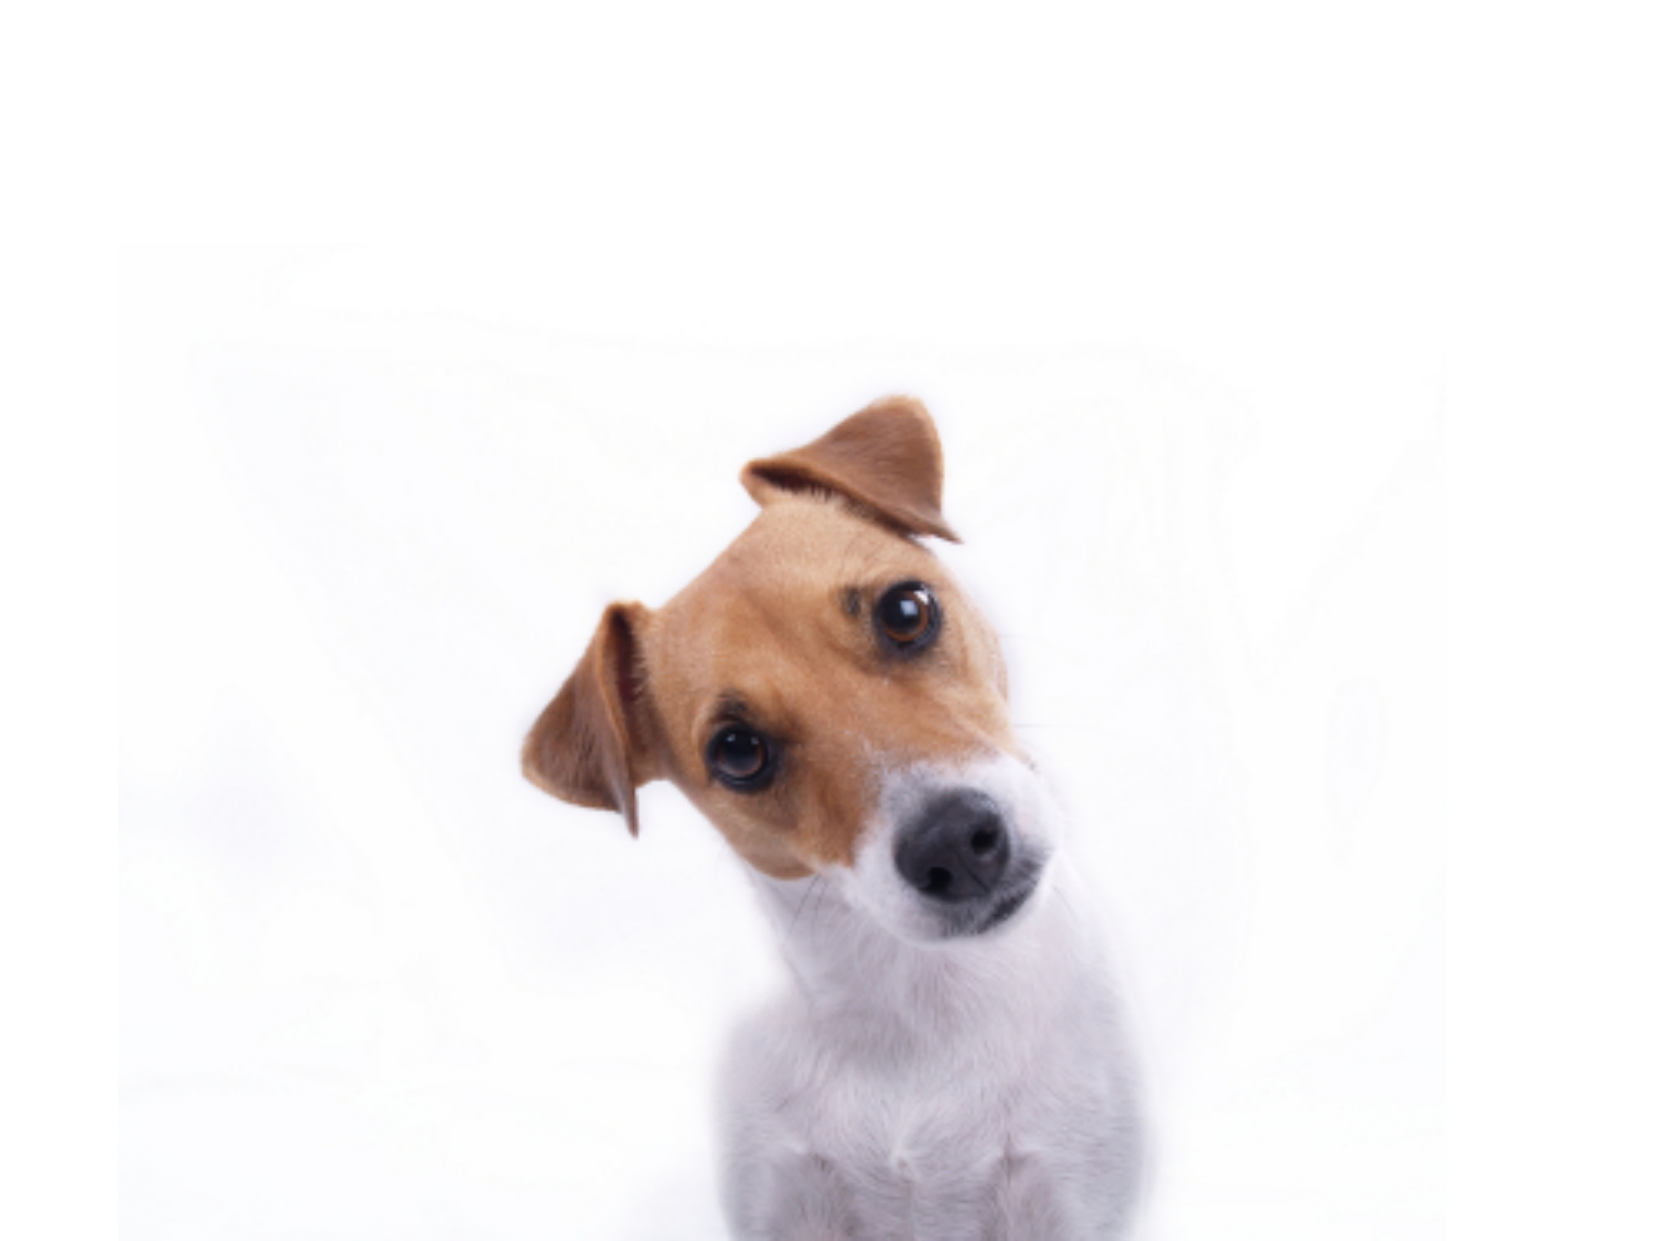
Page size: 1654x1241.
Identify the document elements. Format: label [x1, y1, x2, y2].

picture [118, 243, 1447, 1241]
